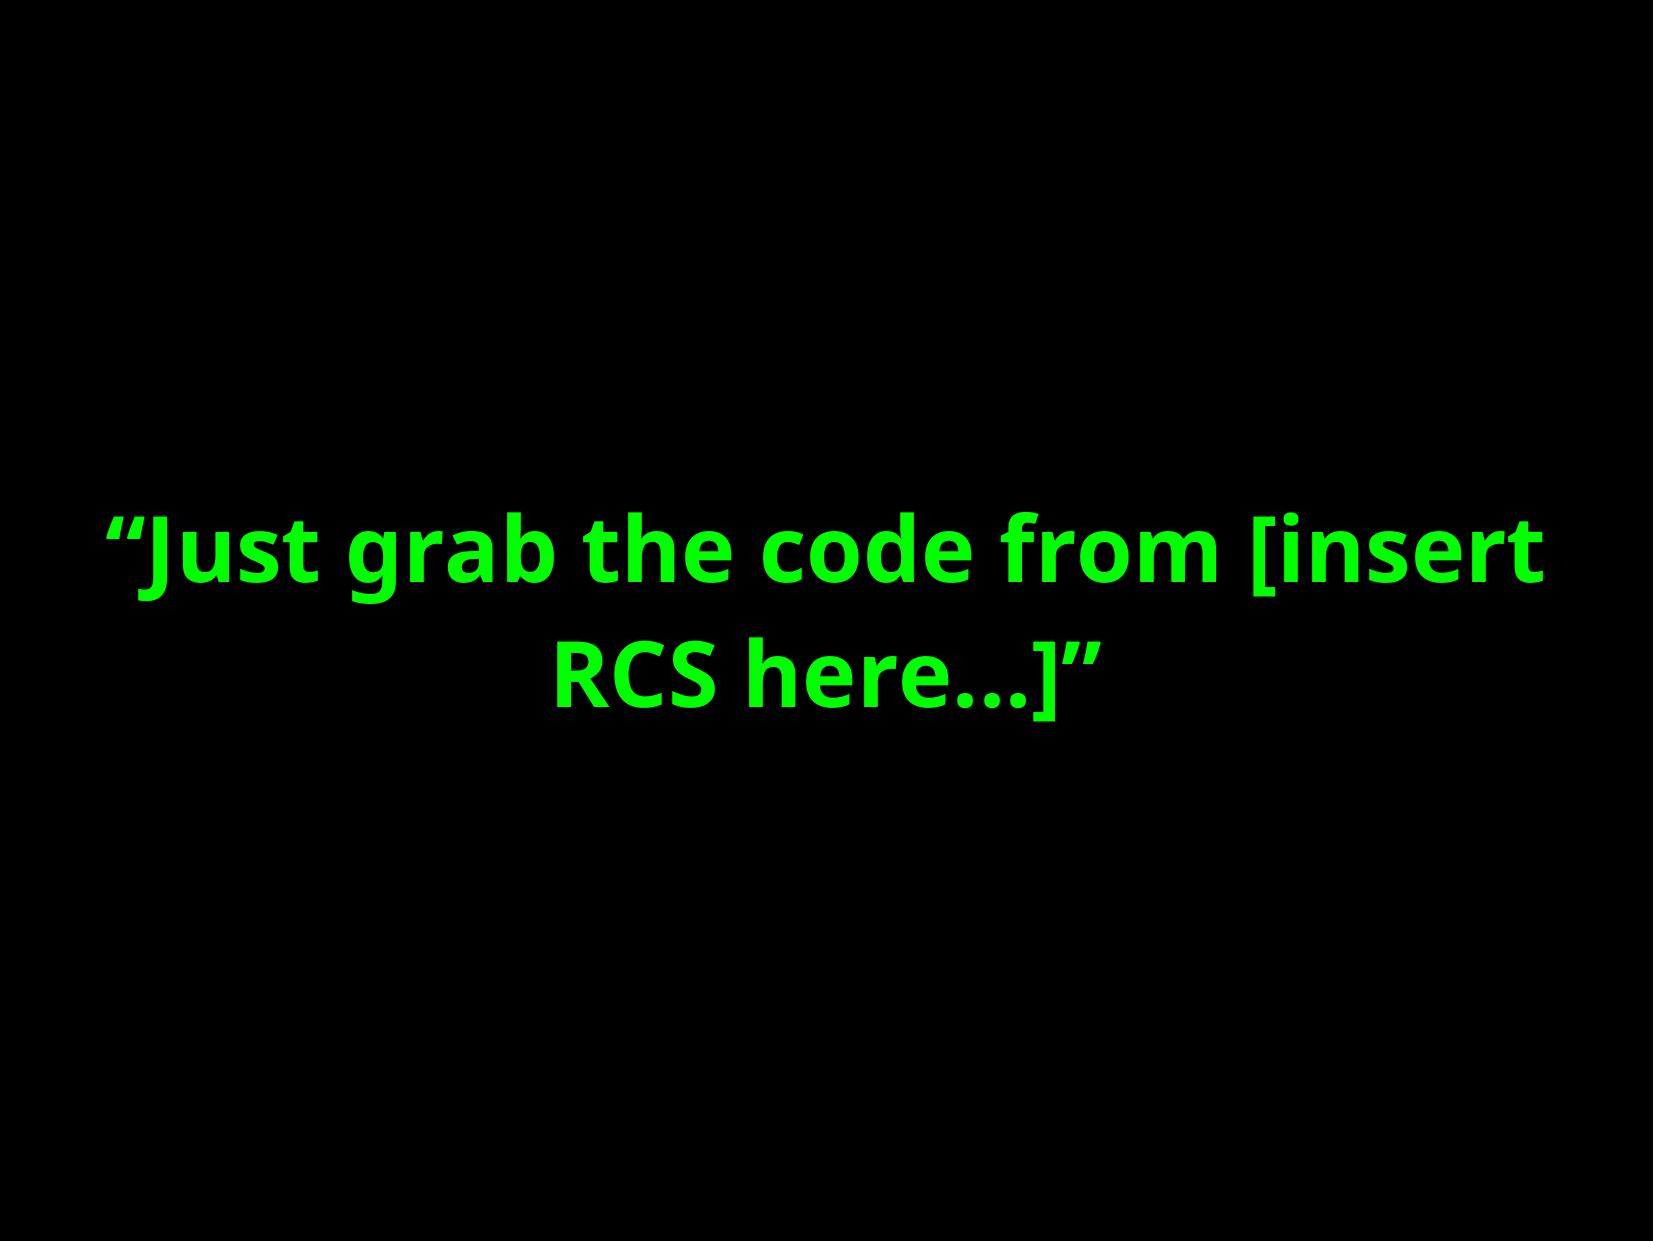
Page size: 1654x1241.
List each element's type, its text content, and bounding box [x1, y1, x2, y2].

title “Just grab the code from [insert RCS here...]” [82, 136, 1571, 1084]
